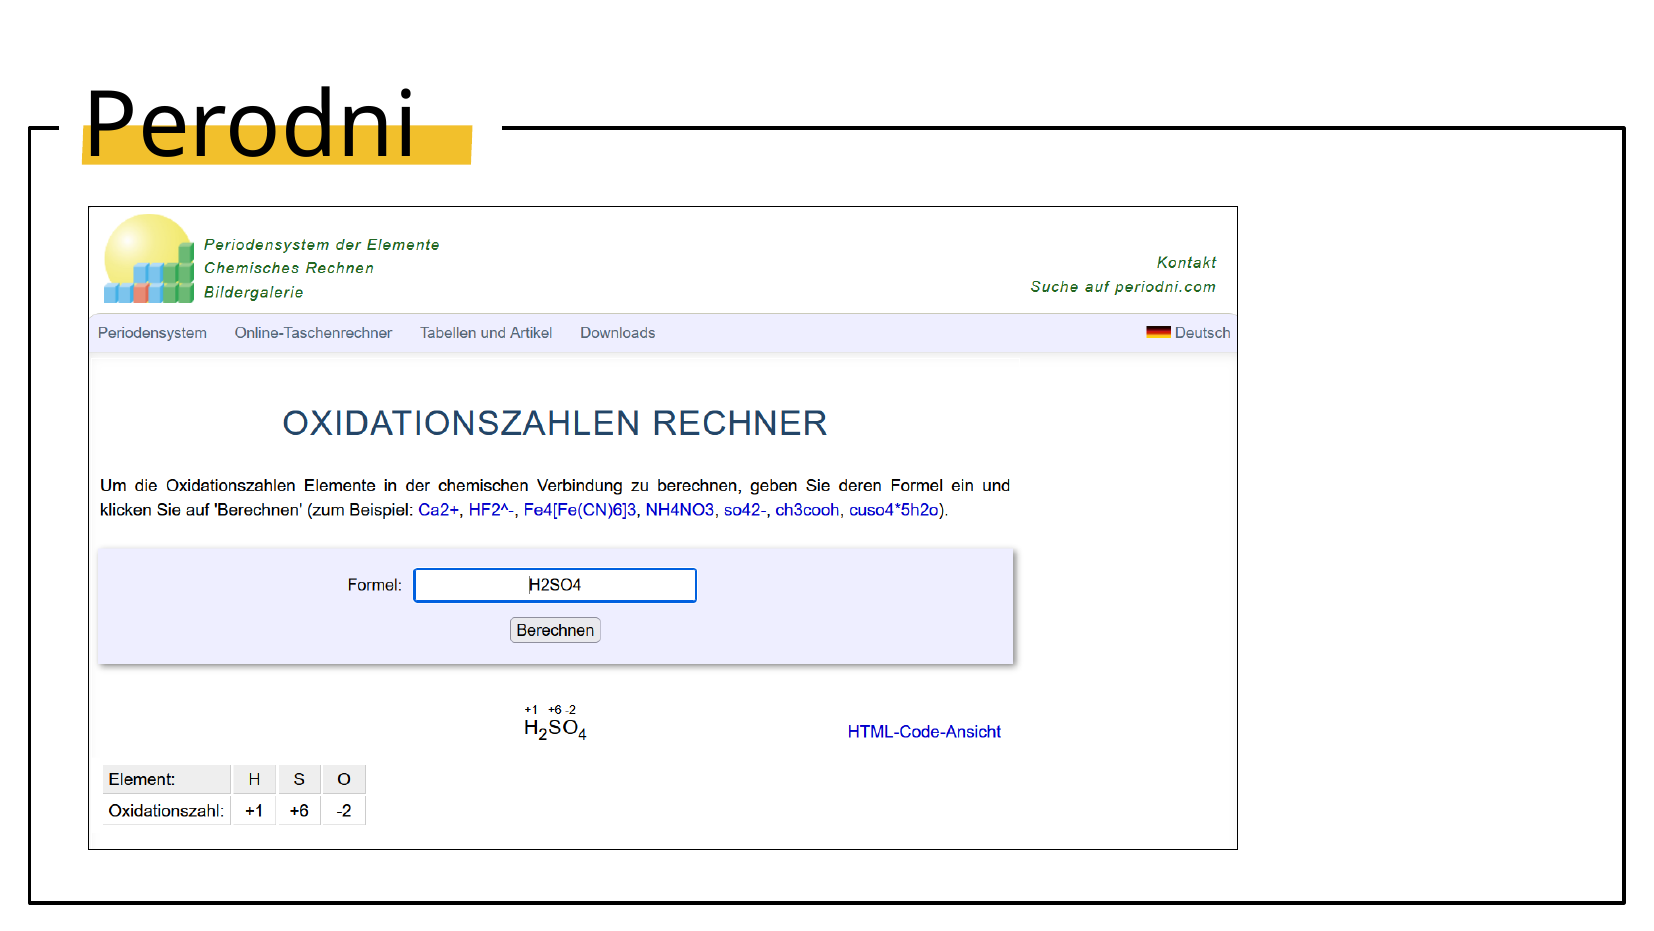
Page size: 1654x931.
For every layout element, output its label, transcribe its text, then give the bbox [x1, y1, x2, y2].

picture [88, 206, 1238, 850]
title Perodni [82, 42, 1571, 199]
